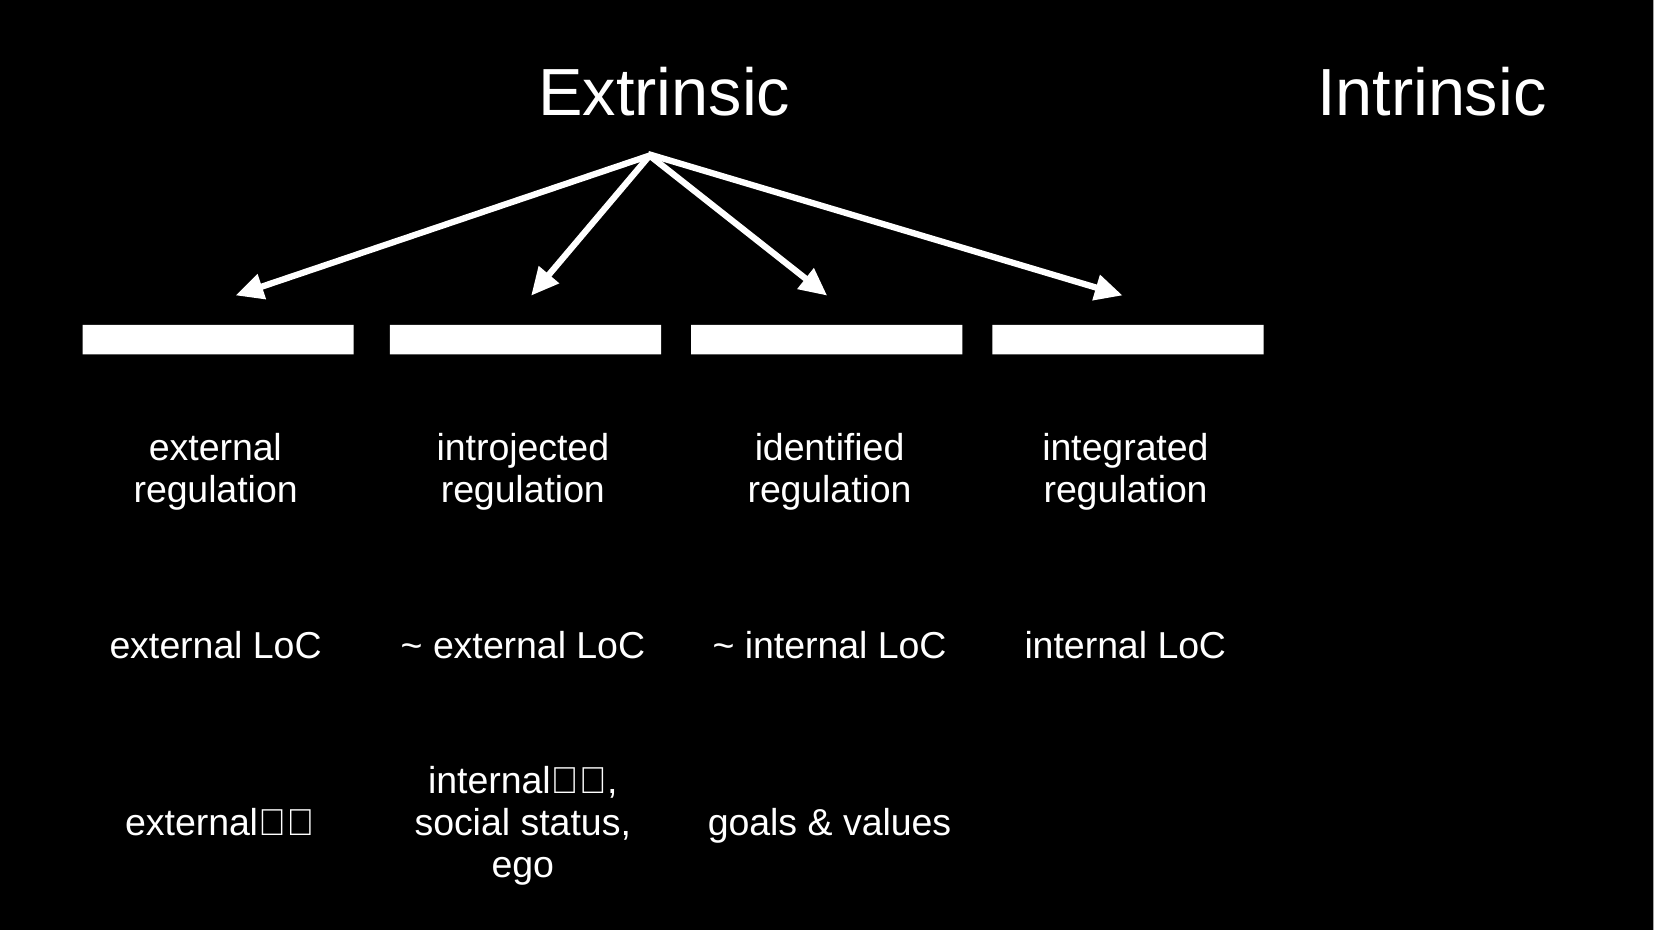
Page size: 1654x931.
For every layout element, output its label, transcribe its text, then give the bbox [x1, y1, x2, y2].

text_box [82, 324, 354, 355]
list external LoC [82, 582, 349, 709]
list ~ external LoC [390, 582, 656, 709]
list Extrinsic [531, 29, 798, 156]
text_box [691, 324, 963, 355]
list internal LoC [992, 582, 1259, 709]
list introjected regulation [390, 405, 656, 532]
list integrated regulation [992, 405, 1259, 532]
list goals & values [696, 759, 963, 886]
list ~ internal LoC [696, 582, 963, 709]
text_box [389, 324, 662, 355]
list external🥕🏒 [87, 759, 353, 886]
list identified regulation [696, 405, 963, 532]
list Intrinsic [1299, 29, 1565, 156]
list external regulation [82, 405, 349, 532]
text_box [992, 324, 1264, 355]
list internal🥕🏒, social status, ego [390, 759, 656, 886]
